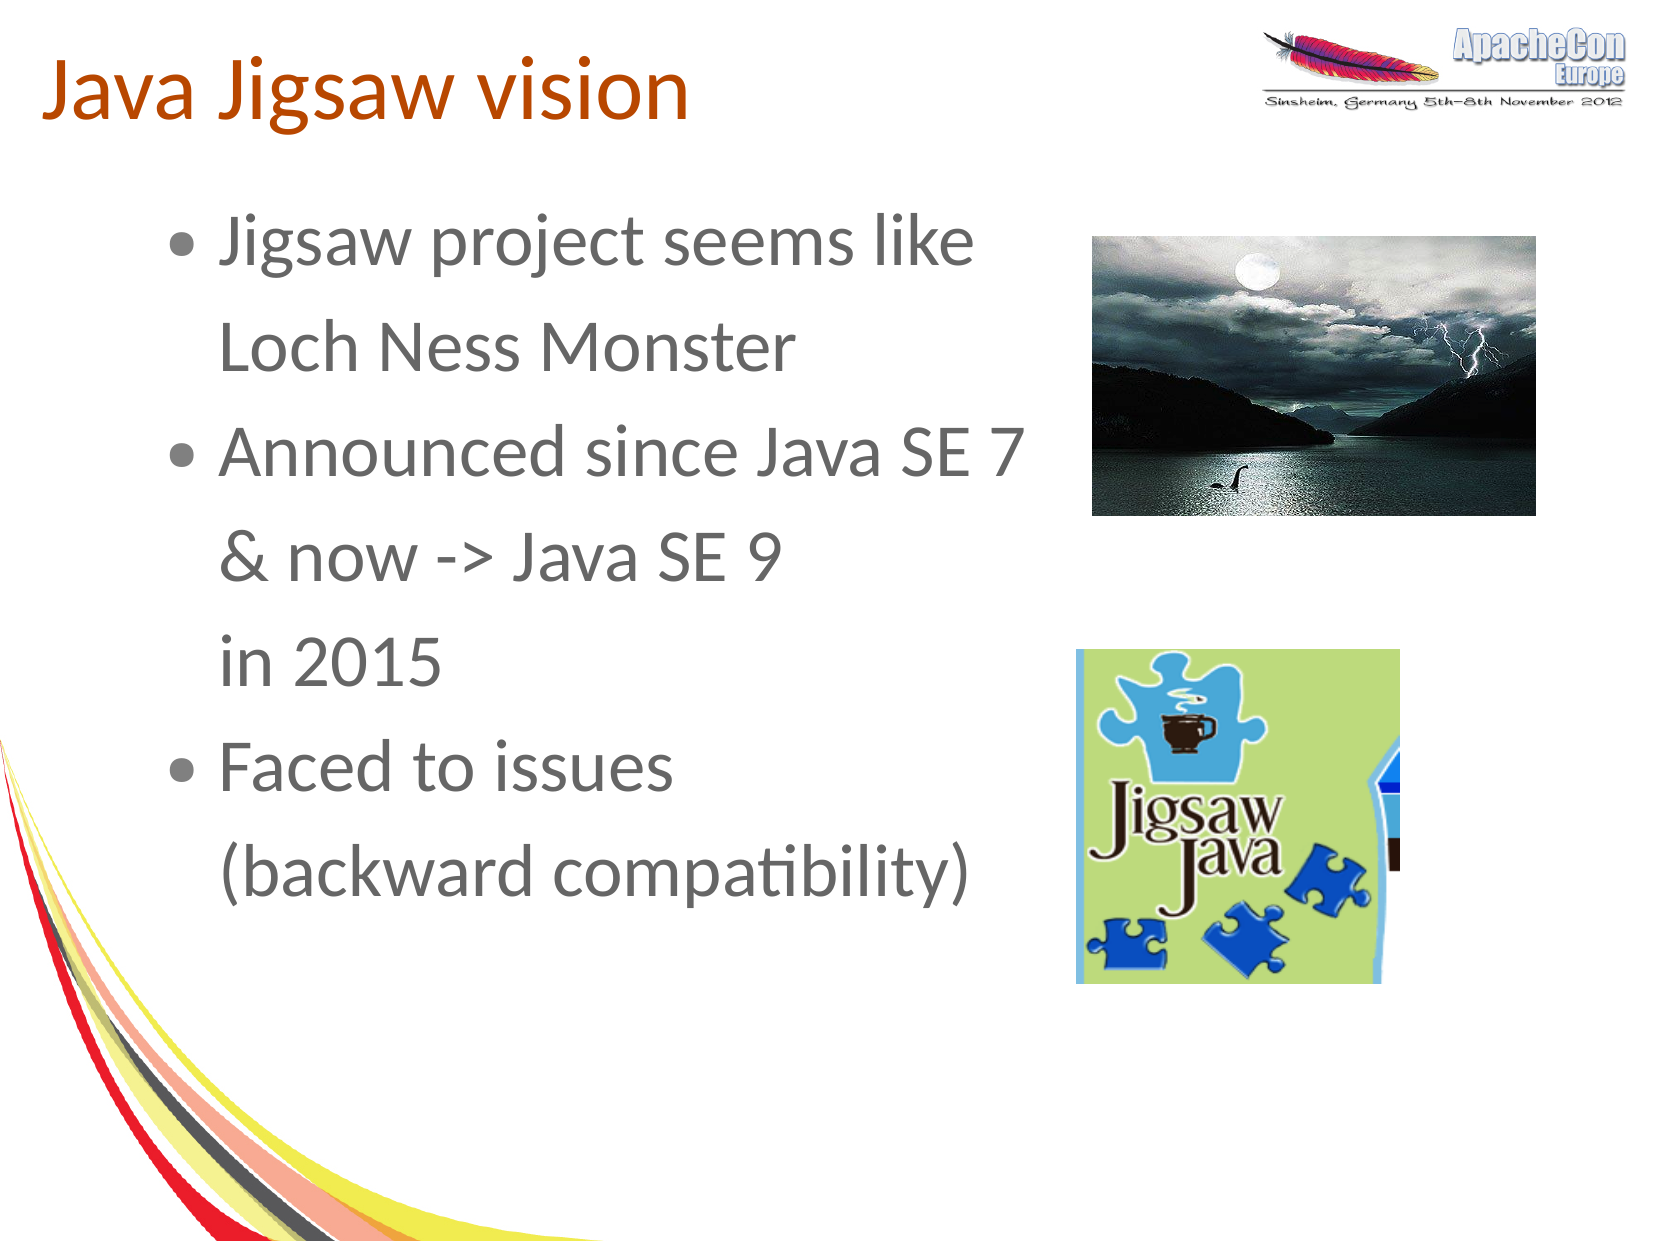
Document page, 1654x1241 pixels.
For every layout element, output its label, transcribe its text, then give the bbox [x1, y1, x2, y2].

list Jigsaw project seems like Loch Ness Monster Announced since Java SE 7 & now -> Java SE 9 in 2015 Faced to issues (backward compatibility) [147, 209, 1506, 1033]
picture [0, 0, 1654, 1241]
title Java Jigsaw vision [0, 40, 1359, 153]
